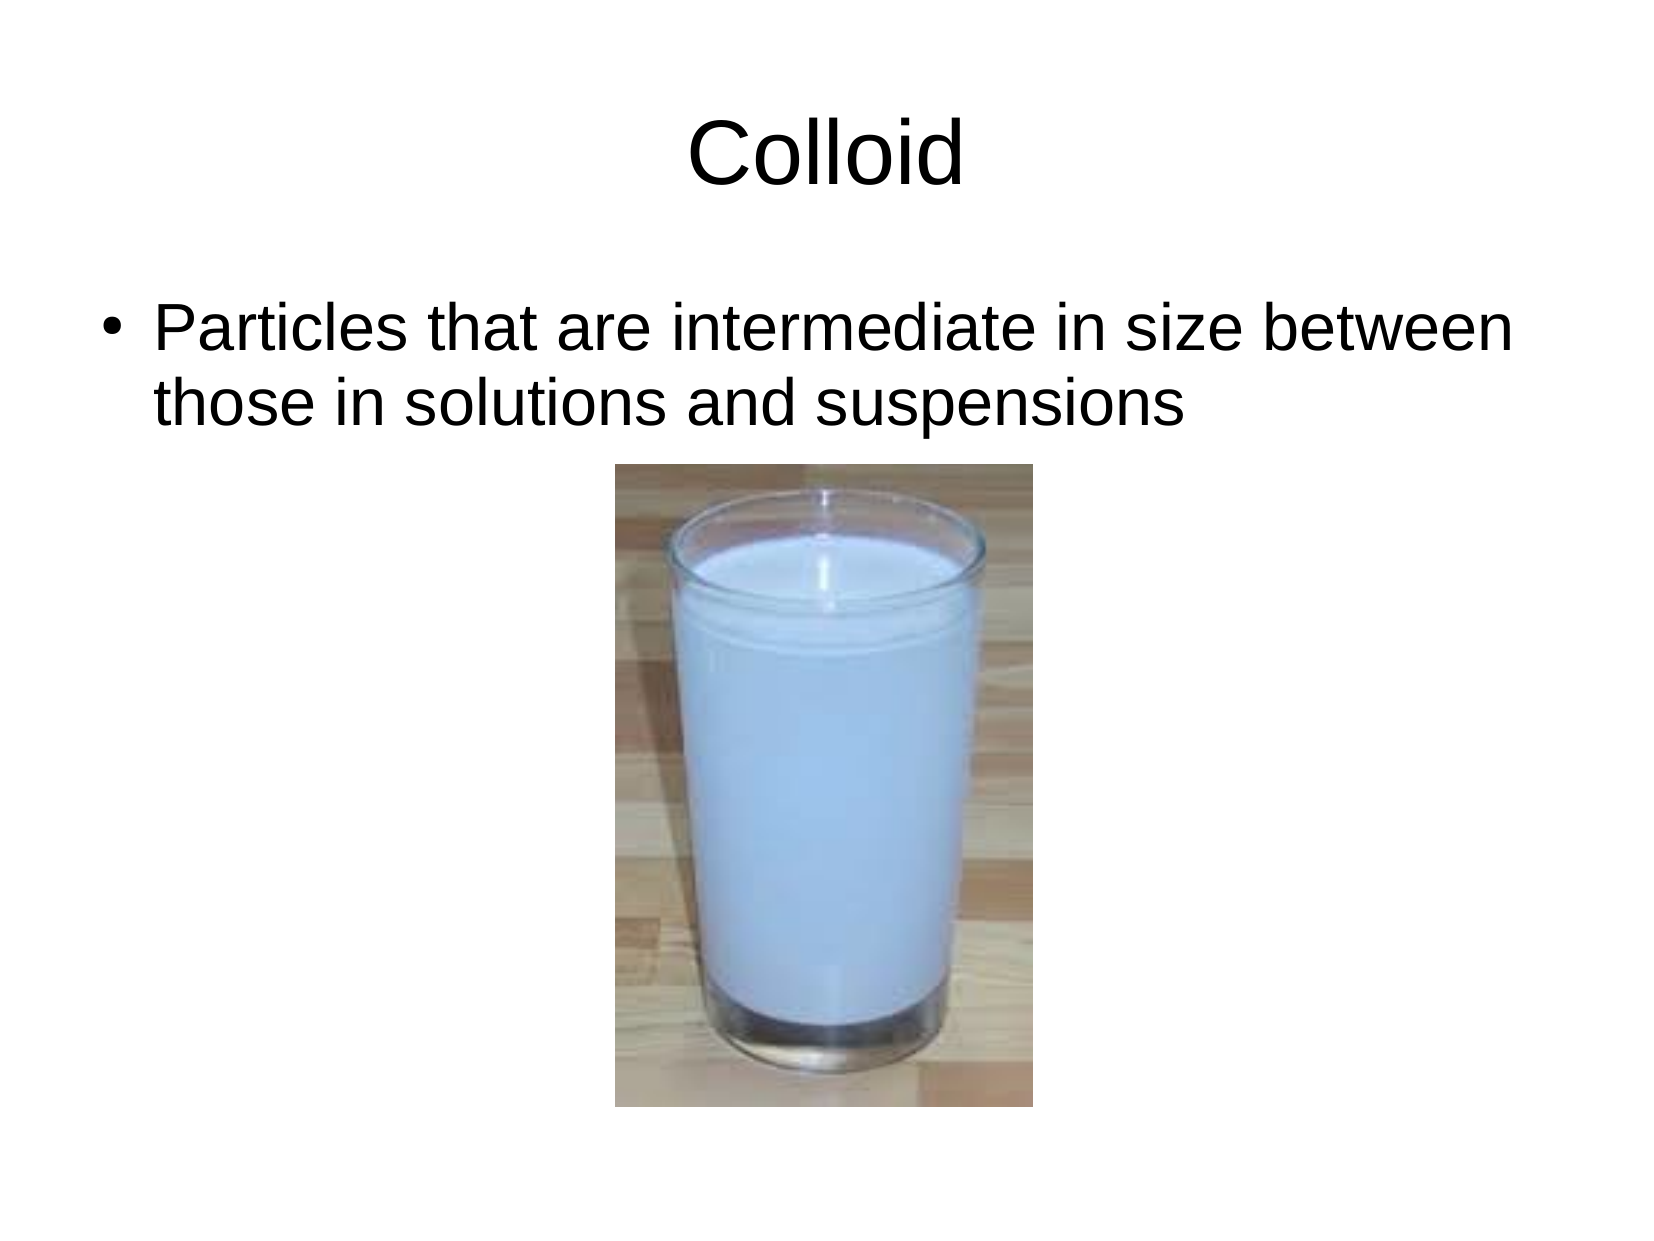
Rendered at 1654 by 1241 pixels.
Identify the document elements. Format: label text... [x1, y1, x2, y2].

list Particles that are intermediate in size between those in solutions and suspensions [82, 290, 1571, 1109]
title Colloid [82, 49, 1571, 257]
picture [615, 464, 1033, 1107]
